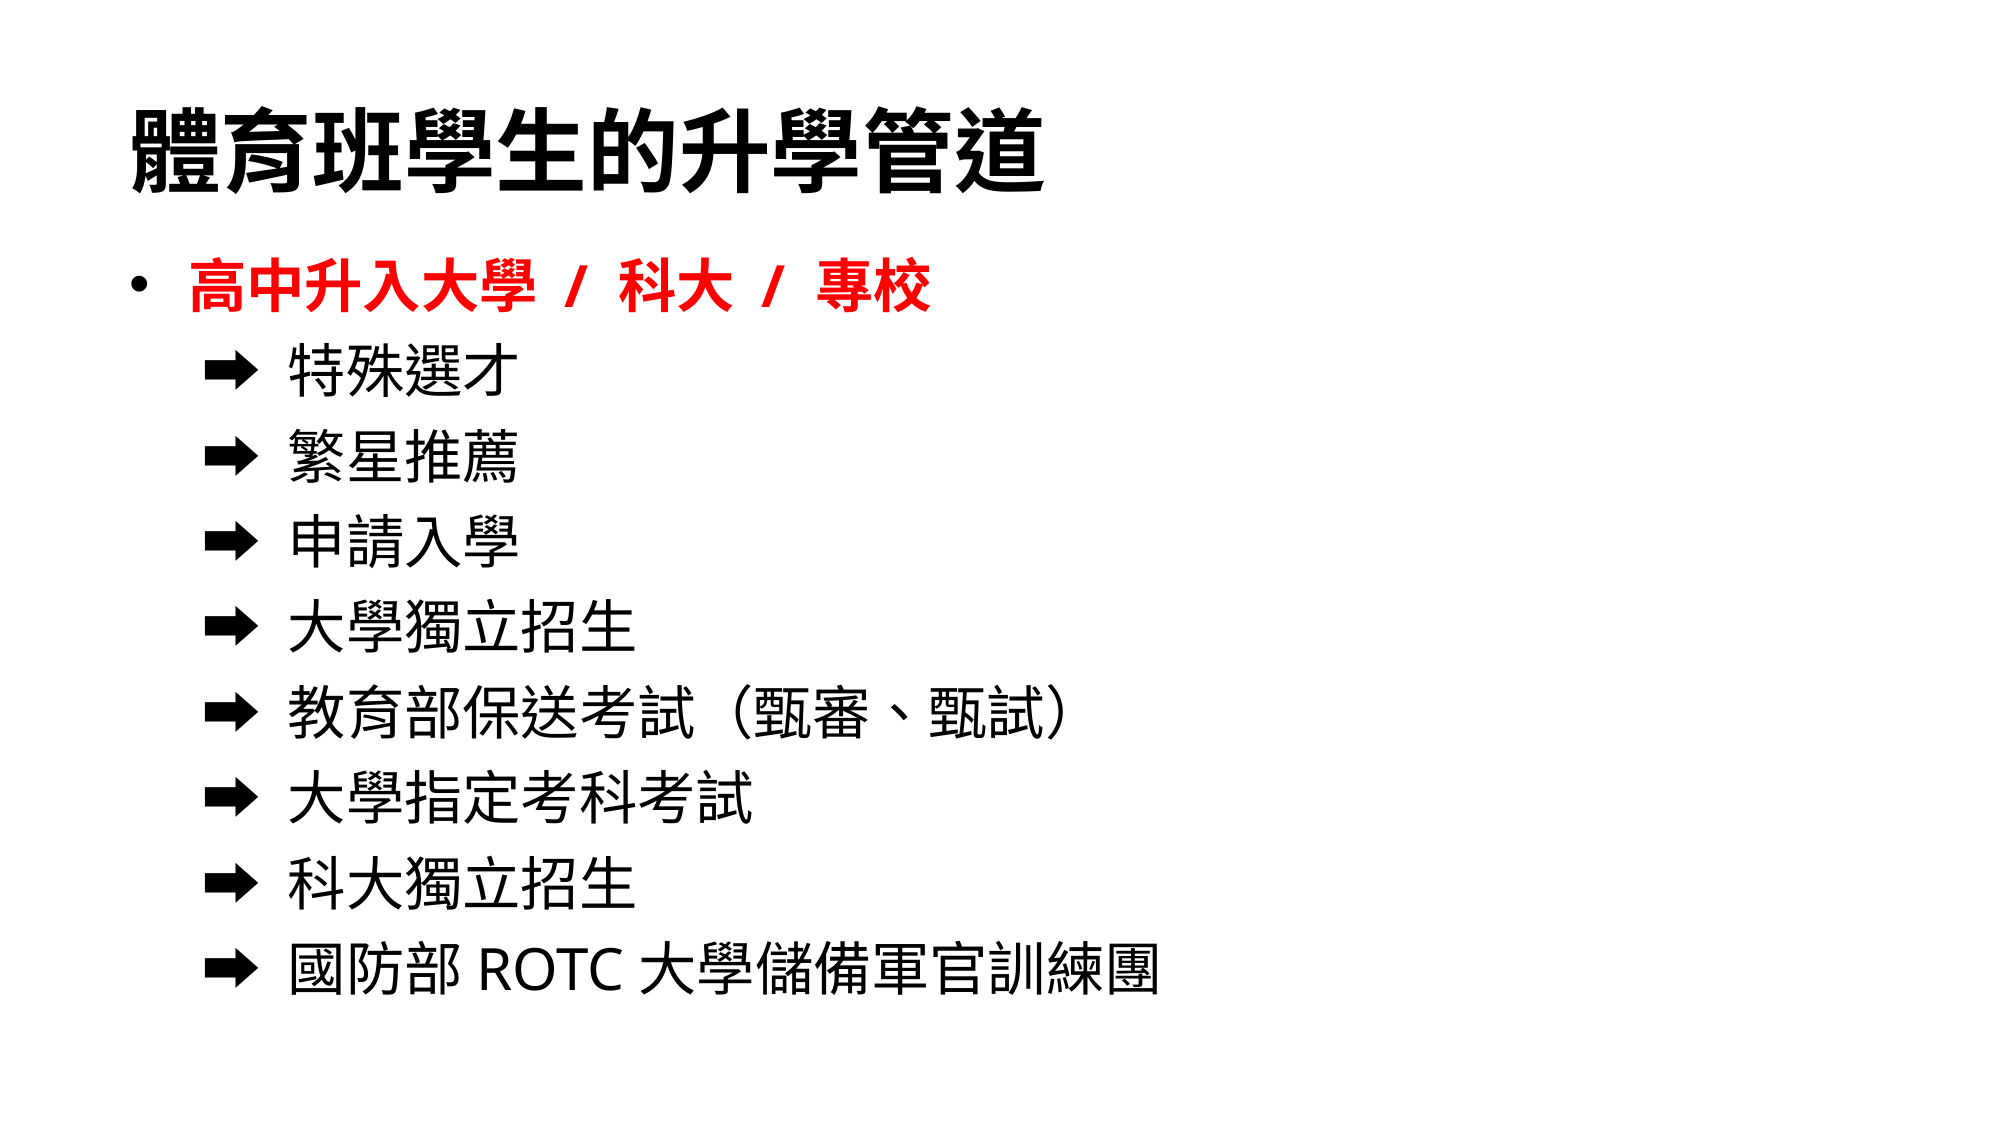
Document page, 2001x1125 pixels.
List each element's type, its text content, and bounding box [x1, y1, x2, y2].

title 體育班學生的升學管道 [114, 59, 1886, 238]
list 高中升入大學 / 科大 / 專校 ➡ 特殊選才 ➡ 繁星推薦 ➡ 申請入學 ➡ 大學獨立招生 ➡ 教育部保送考試（甄審、甄試） ➡ 大學指定考科考試 ➡ 科大獨立招生 ➡ 國防部ROTC大學儲備軍官訓練團 [114, 238, 1886, 1095]
